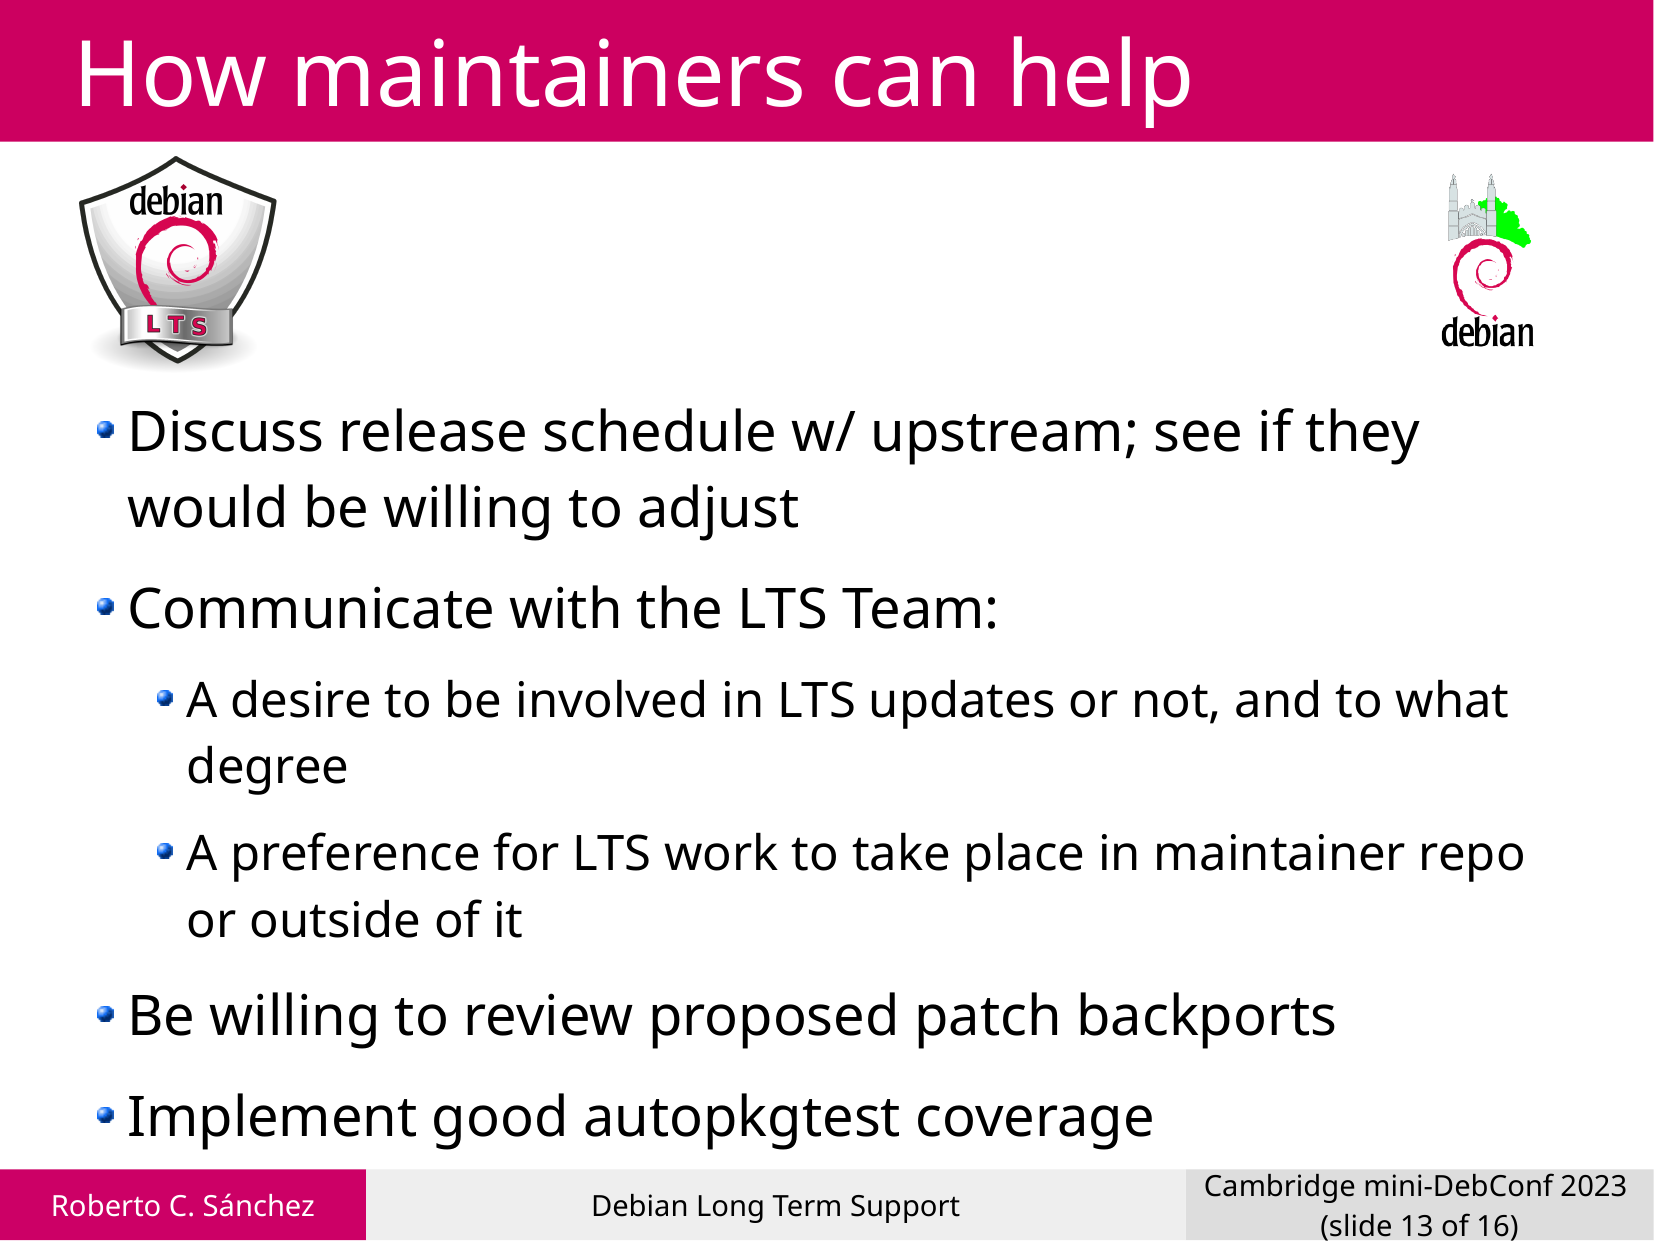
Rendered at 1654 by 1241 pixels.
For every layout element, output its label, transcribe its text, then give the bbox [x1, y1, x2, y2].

picture [1405, 165, 1562, 290]
picture [59, 142, 296, 378]
list Discuss release schedule w/ upstream; see if they would be willing to adjust Communicate with the LTS Team: A desire to be involved in LTS updates or not, and to what degree A preference for LTS work to take place in maintainer repo or outside of it Be willing to review proposed patch backports Implement good autopkgtest coverage [82, 290, 1571, 1159]
title How maintainers can help [0, 0, 1654, 142]
